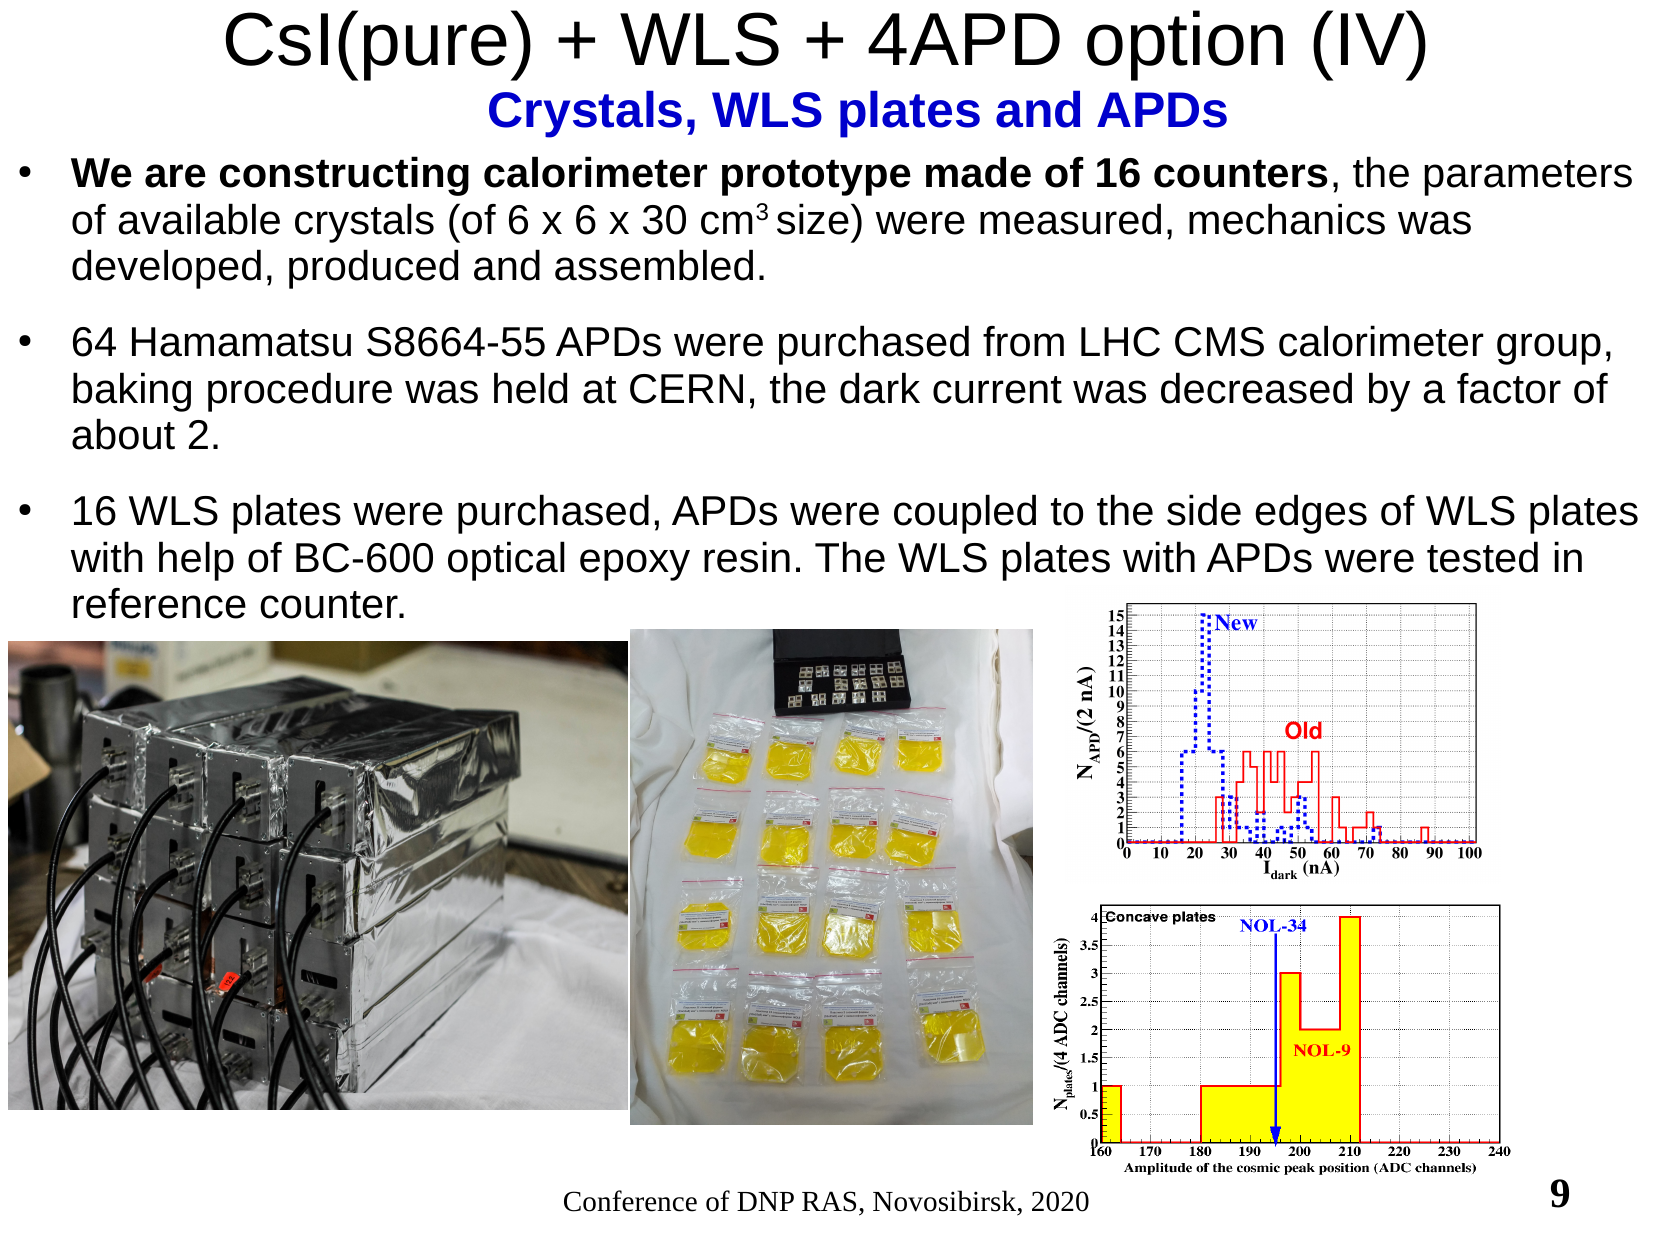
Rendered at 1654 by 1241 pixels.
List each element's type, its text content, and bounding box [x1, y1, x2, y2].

list We are constructing calorimeter prototype made of 16 counters, the parameters of available crystals (of 6 x 6 x 30 cm3 size) were measured, mechanics was developed, produced and assembled. 64 Hamamatsu S8664-55 APDs were purchased from LHC CMS calorimeter group, baking procedure was held at CERN, the dark current was decreased by a factor of about 2. 16 WLS plates were purchased, APDs were coupled to the side edges of WLS plates with help of BC-600 optical epoxy resin. The WLS plates with APDs were tested in reference counter. [0, 150, 1654, 841]
picture [8, 641, 628, 1111]
title CsI(pure) + WLS + 4APD option (IV) [82, 0, 1571, 82]
picture [630, 629, 1033, 1126]
picture [1043, 888, 1522, 1186]
text_box Crystals, WLS plates and APDs [472, 75, 1246, 146]
picture [1065, 585, 1501, 884]
